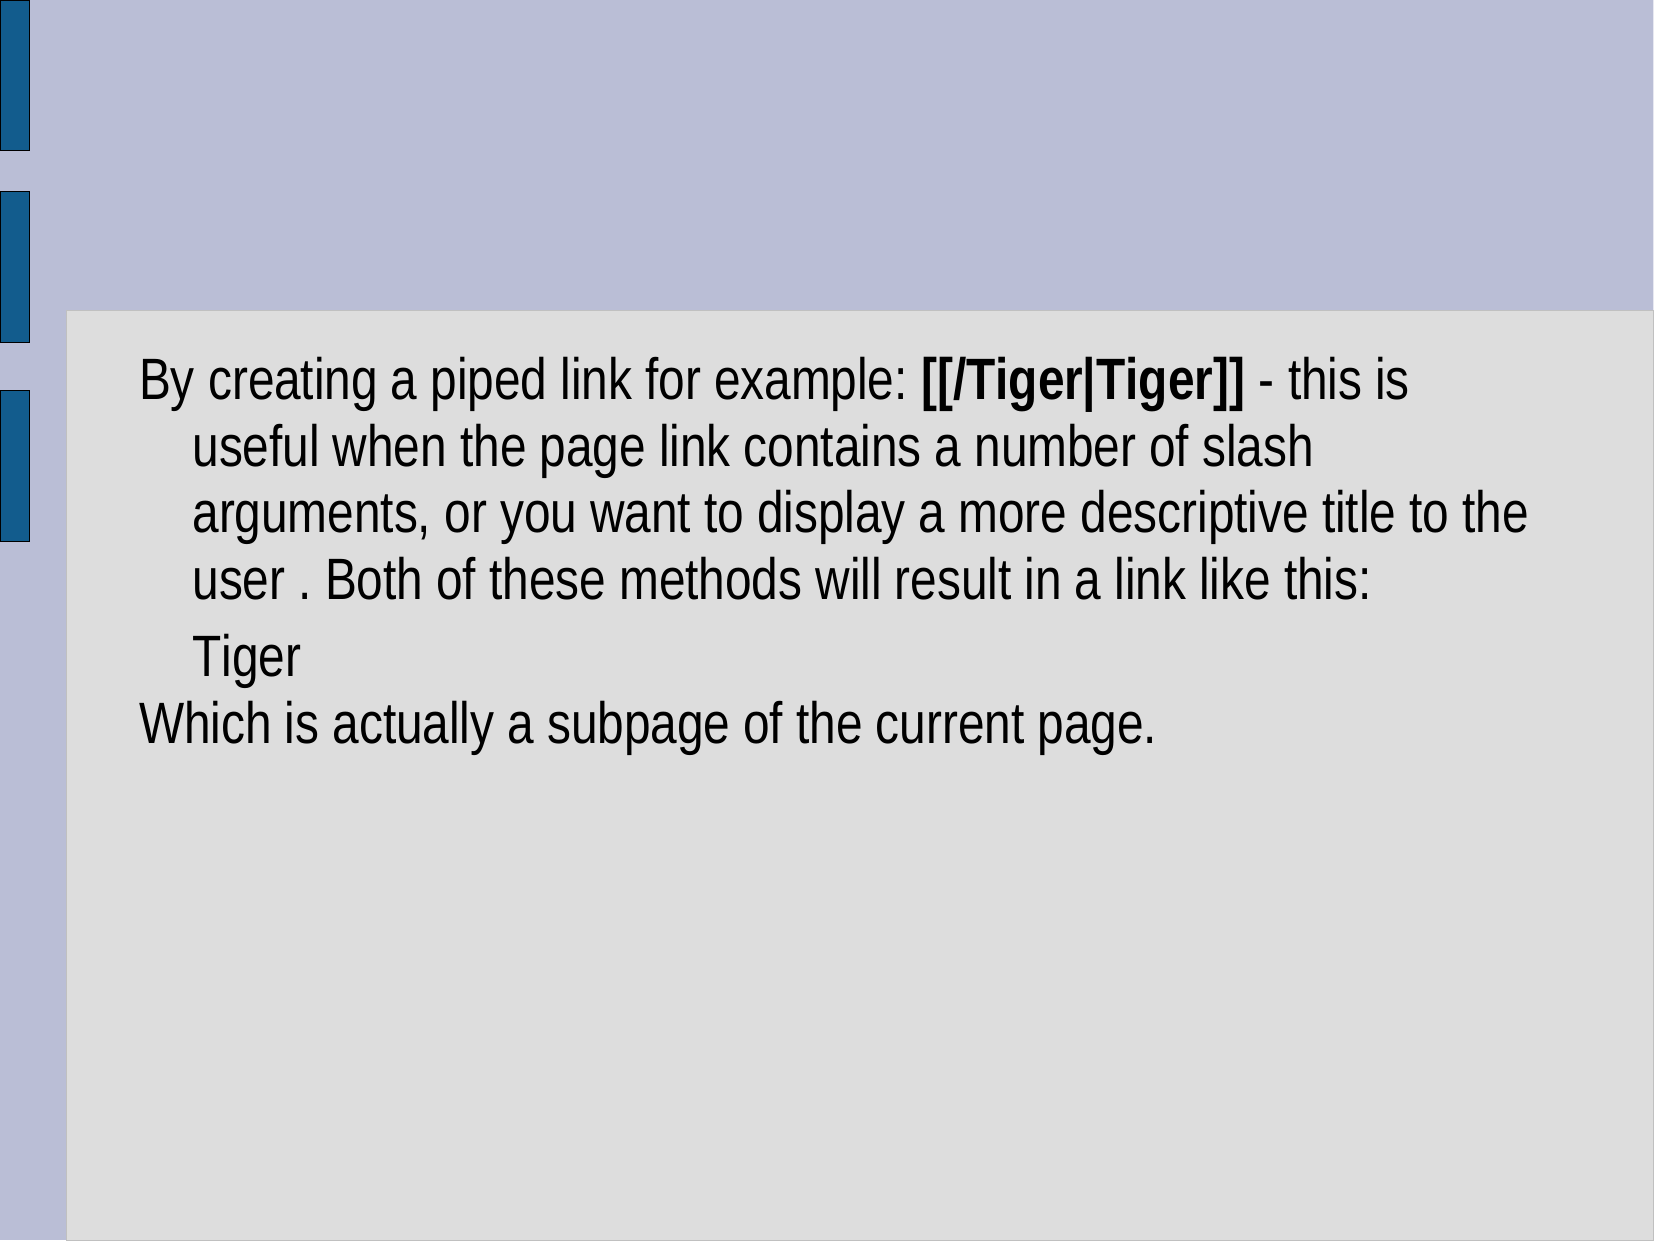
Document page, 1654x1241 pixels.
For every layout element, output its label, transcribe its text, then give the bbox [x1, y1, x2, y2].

list By creating a piped link for example: [[/Tiger|Tiger]] - this is useful when the page link contains a number of slash arguments, or you want to display a more descriptive title to the user . Both of these methods will result in a link like this: Tiger Which is actually a subpage of the current page. [121, 344, 1534, 1127]
